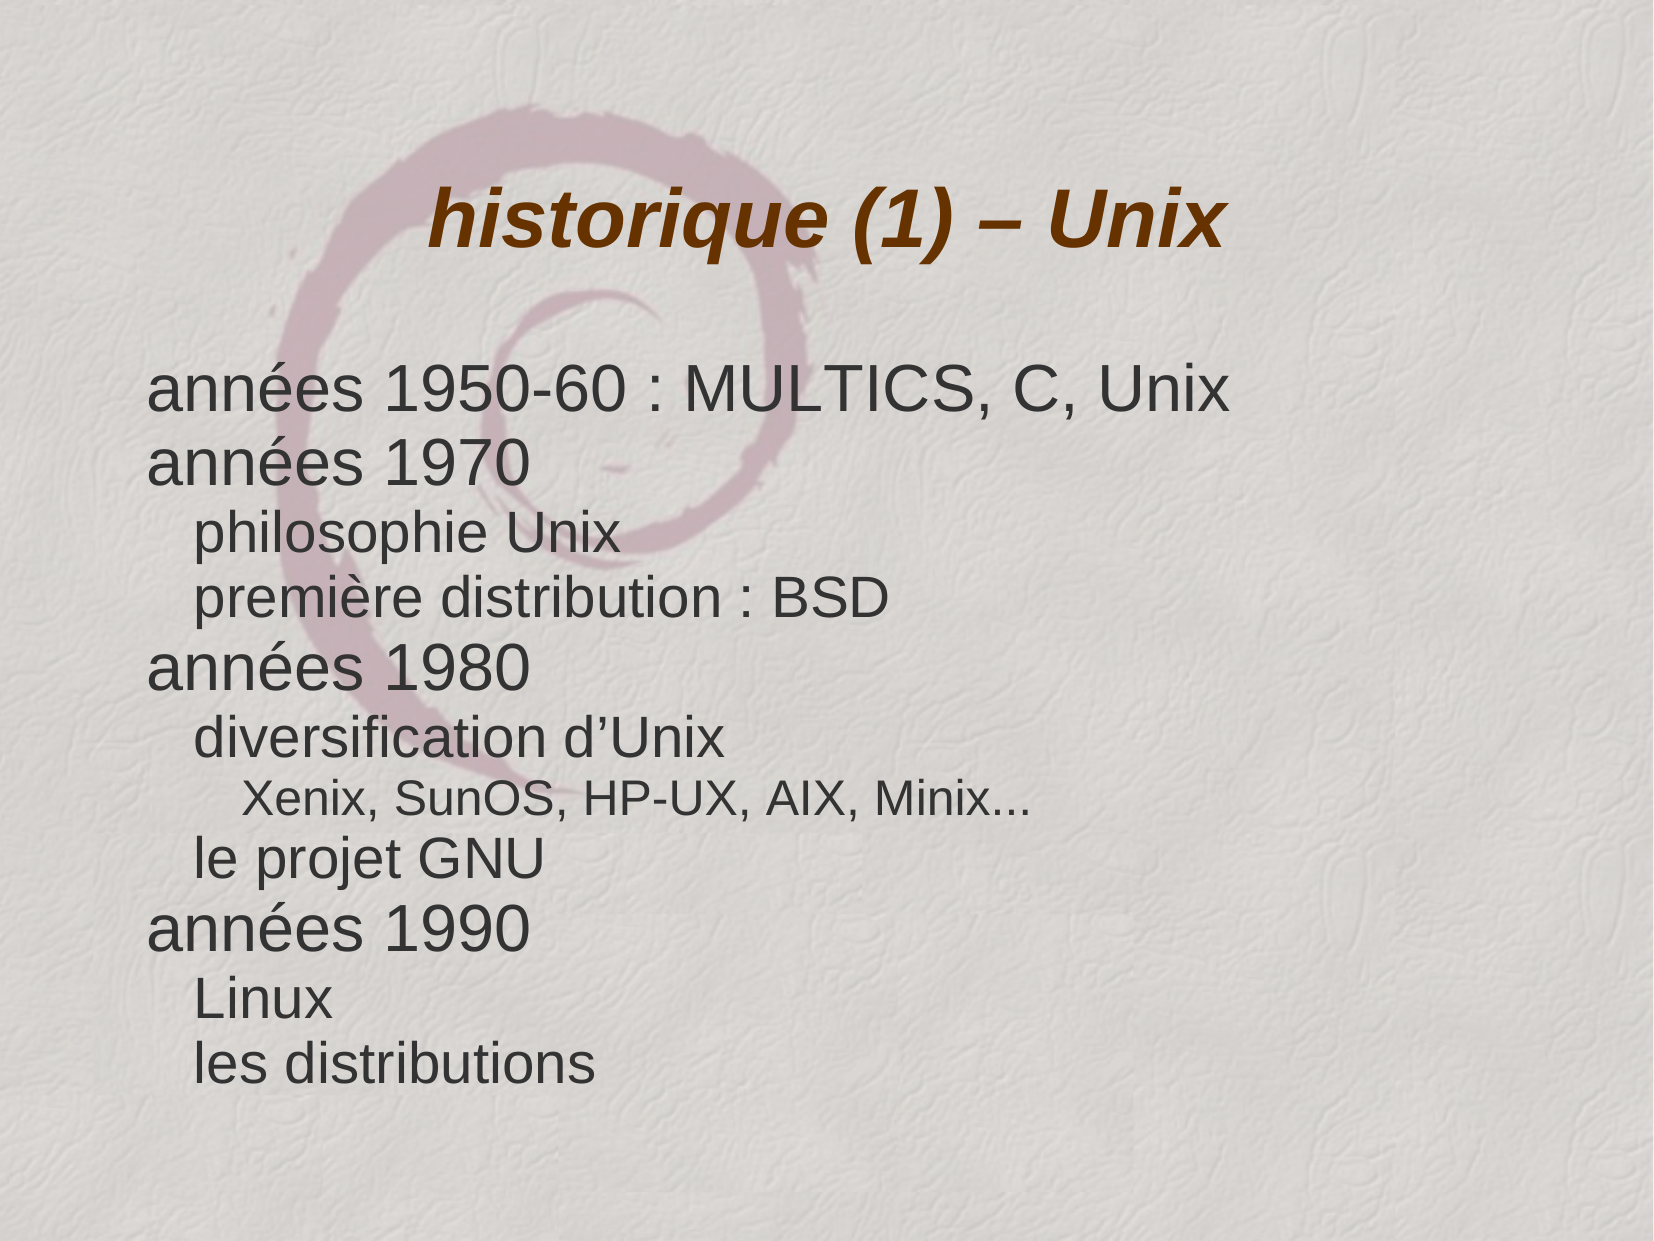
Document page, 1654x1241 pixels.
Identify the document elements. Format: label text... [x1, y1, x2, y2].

list années 1950-60 : MULTICS, C, Unix années 1970 philosophie Unix première distribution : BSD années 1980 diversification d’Unix Xenix, SunOS, HP-UX, AIX, Minix... le projet GNU années 1990 Linux les distributions [134, 350, 1516, 1133]
picture [0, 0, 1654, 1241]
title historique (1) – Unix [121, 114, 1534, 322]
